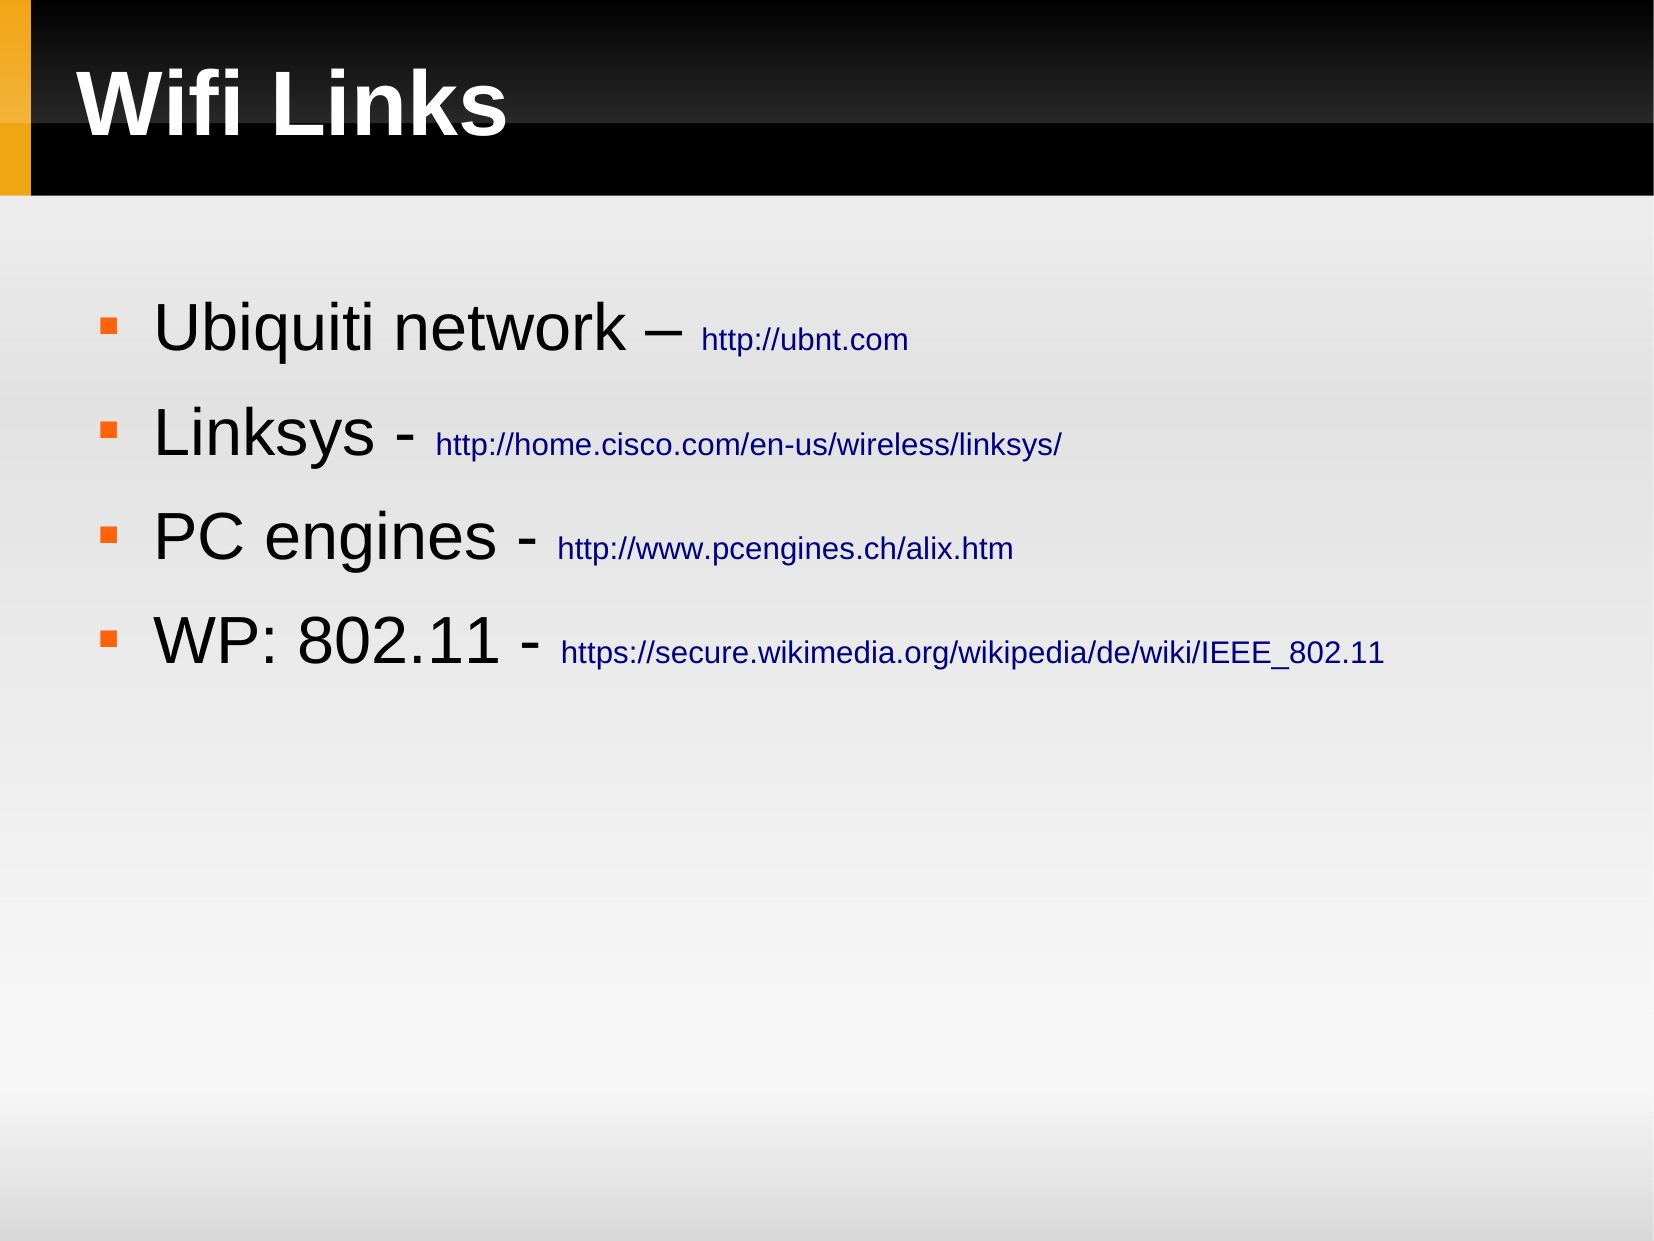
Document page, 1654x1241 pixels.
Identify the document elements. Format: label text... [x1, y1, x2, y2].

title Wifi Links [76, 0, 1565, 208]
list Ubiquiti network – http://ubnt.com Linksys - http://home.cisco.com/en-us/wireless/linksys/ PC engines - http://www.pcengines.ch/alix.htm WP: 802.11 - https://secure.wikimedia.org/wikipedia/de/wiki/IEEE_802.11 [82, 290, 1571, 1109]
picture [0, 0, 1654, 1241]
